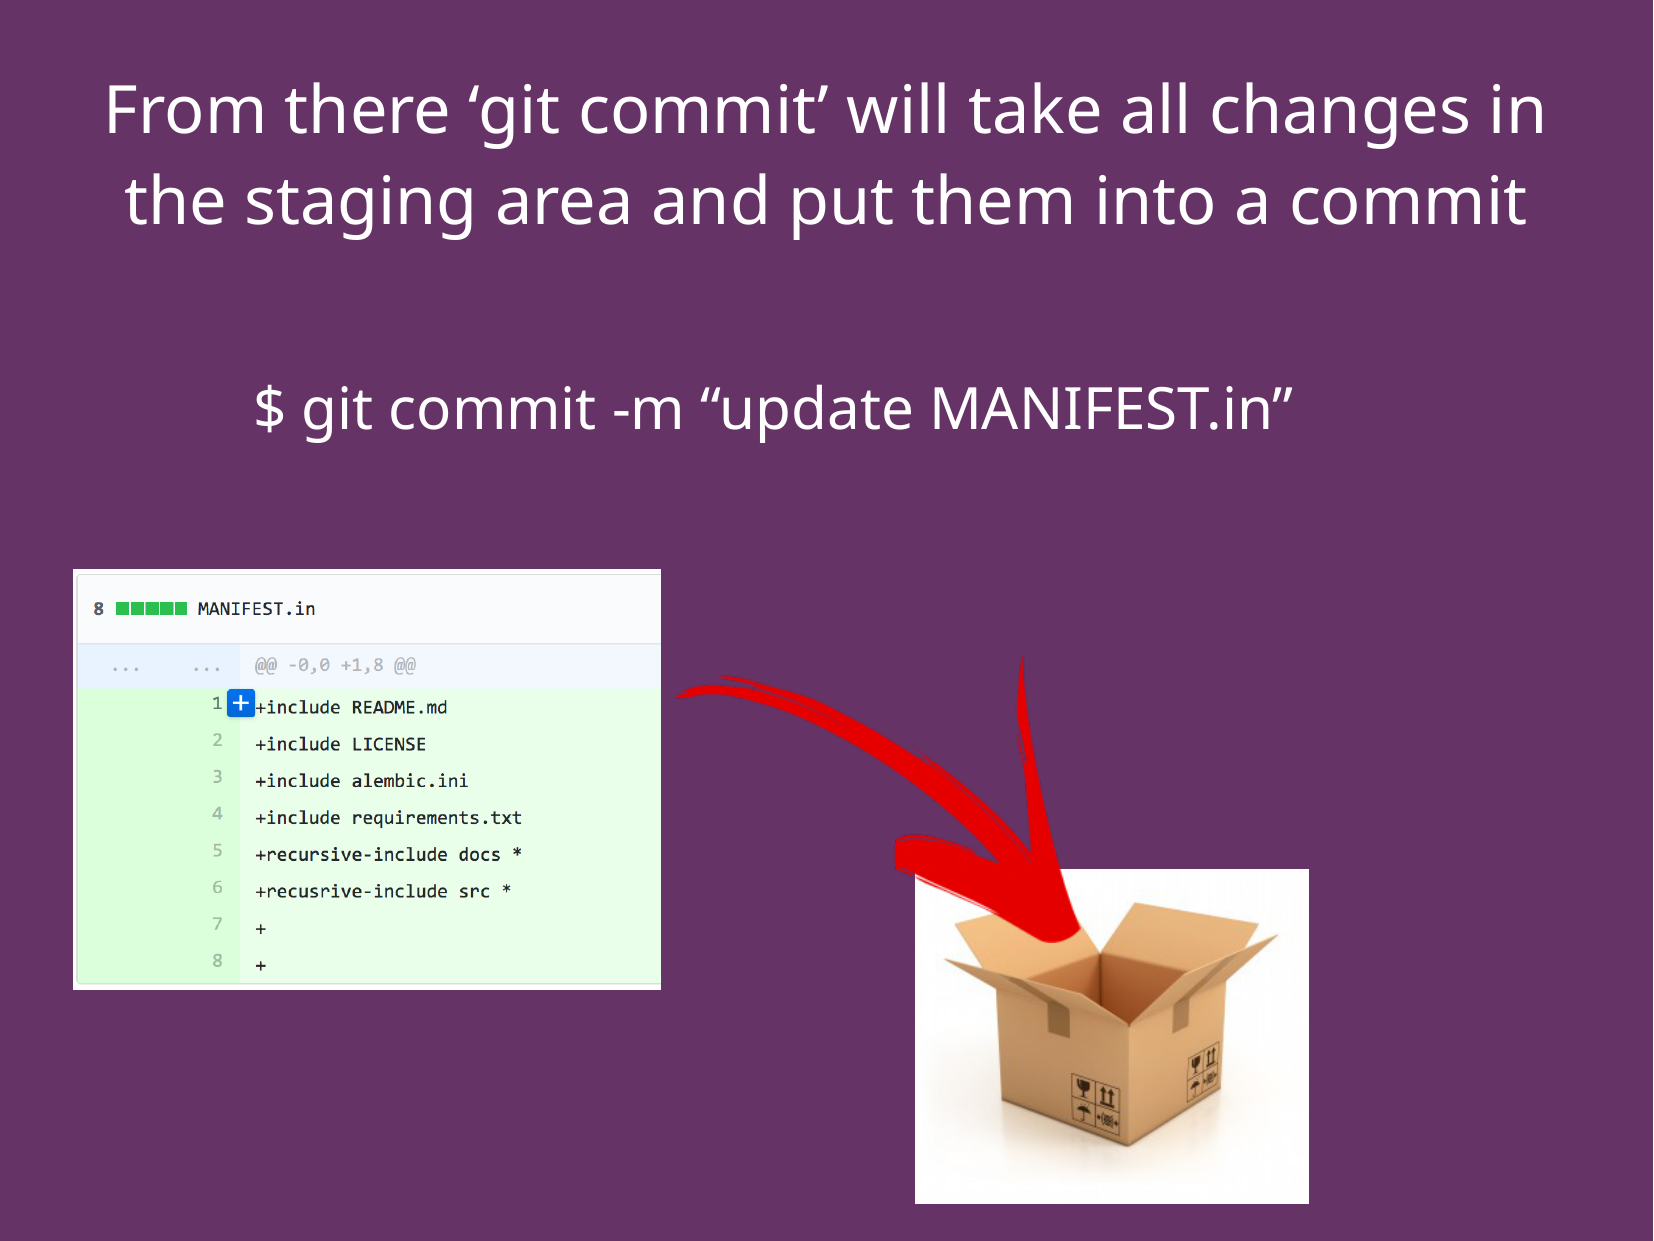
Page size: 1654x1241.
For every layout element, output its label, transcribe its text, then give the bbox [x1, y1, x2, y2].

title From there ‘git commit’ will take all changes in the staging area and put them into a commit [82, 36, 1571, 270]
picture [675, 654, 1309, 1204]
text_box $ git commit -m “update MANIFEST.in” [238, 360, 1415, 541]
picture [73, 569, 661, 991]
